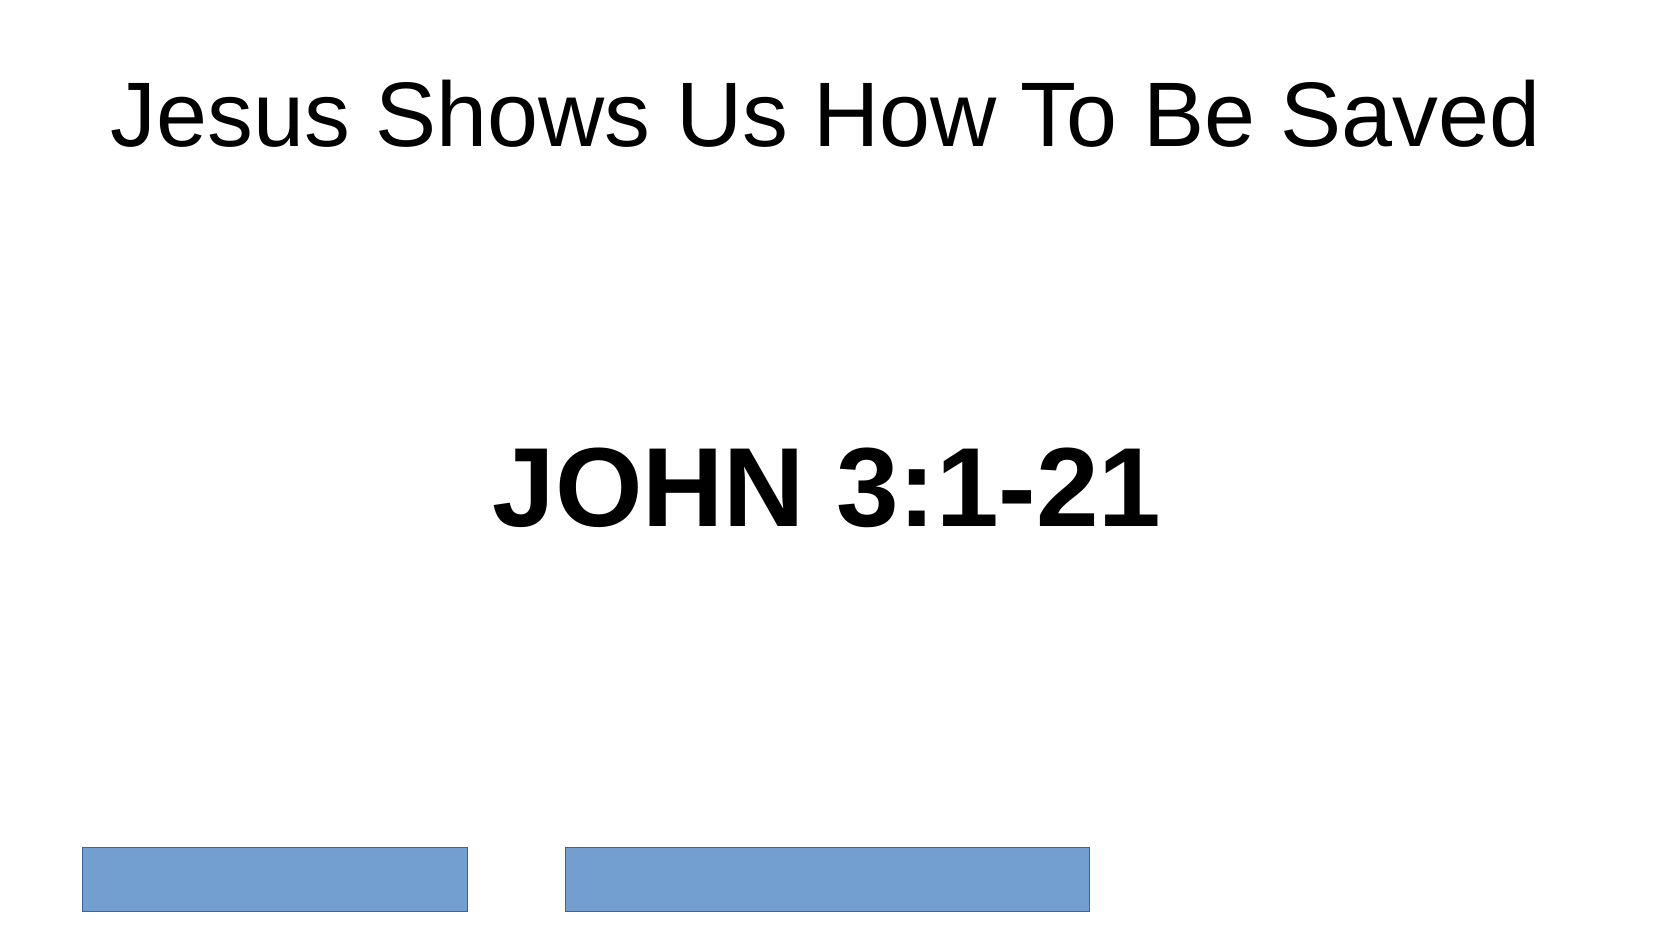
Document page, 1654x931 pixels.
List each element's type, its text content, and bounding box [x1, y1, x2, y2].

subtitle JOHN 3:1-21 [82, 217, 1571, 758]
title Jesus Shows Us How To Be Saved [82, 37, 1571, 193]
